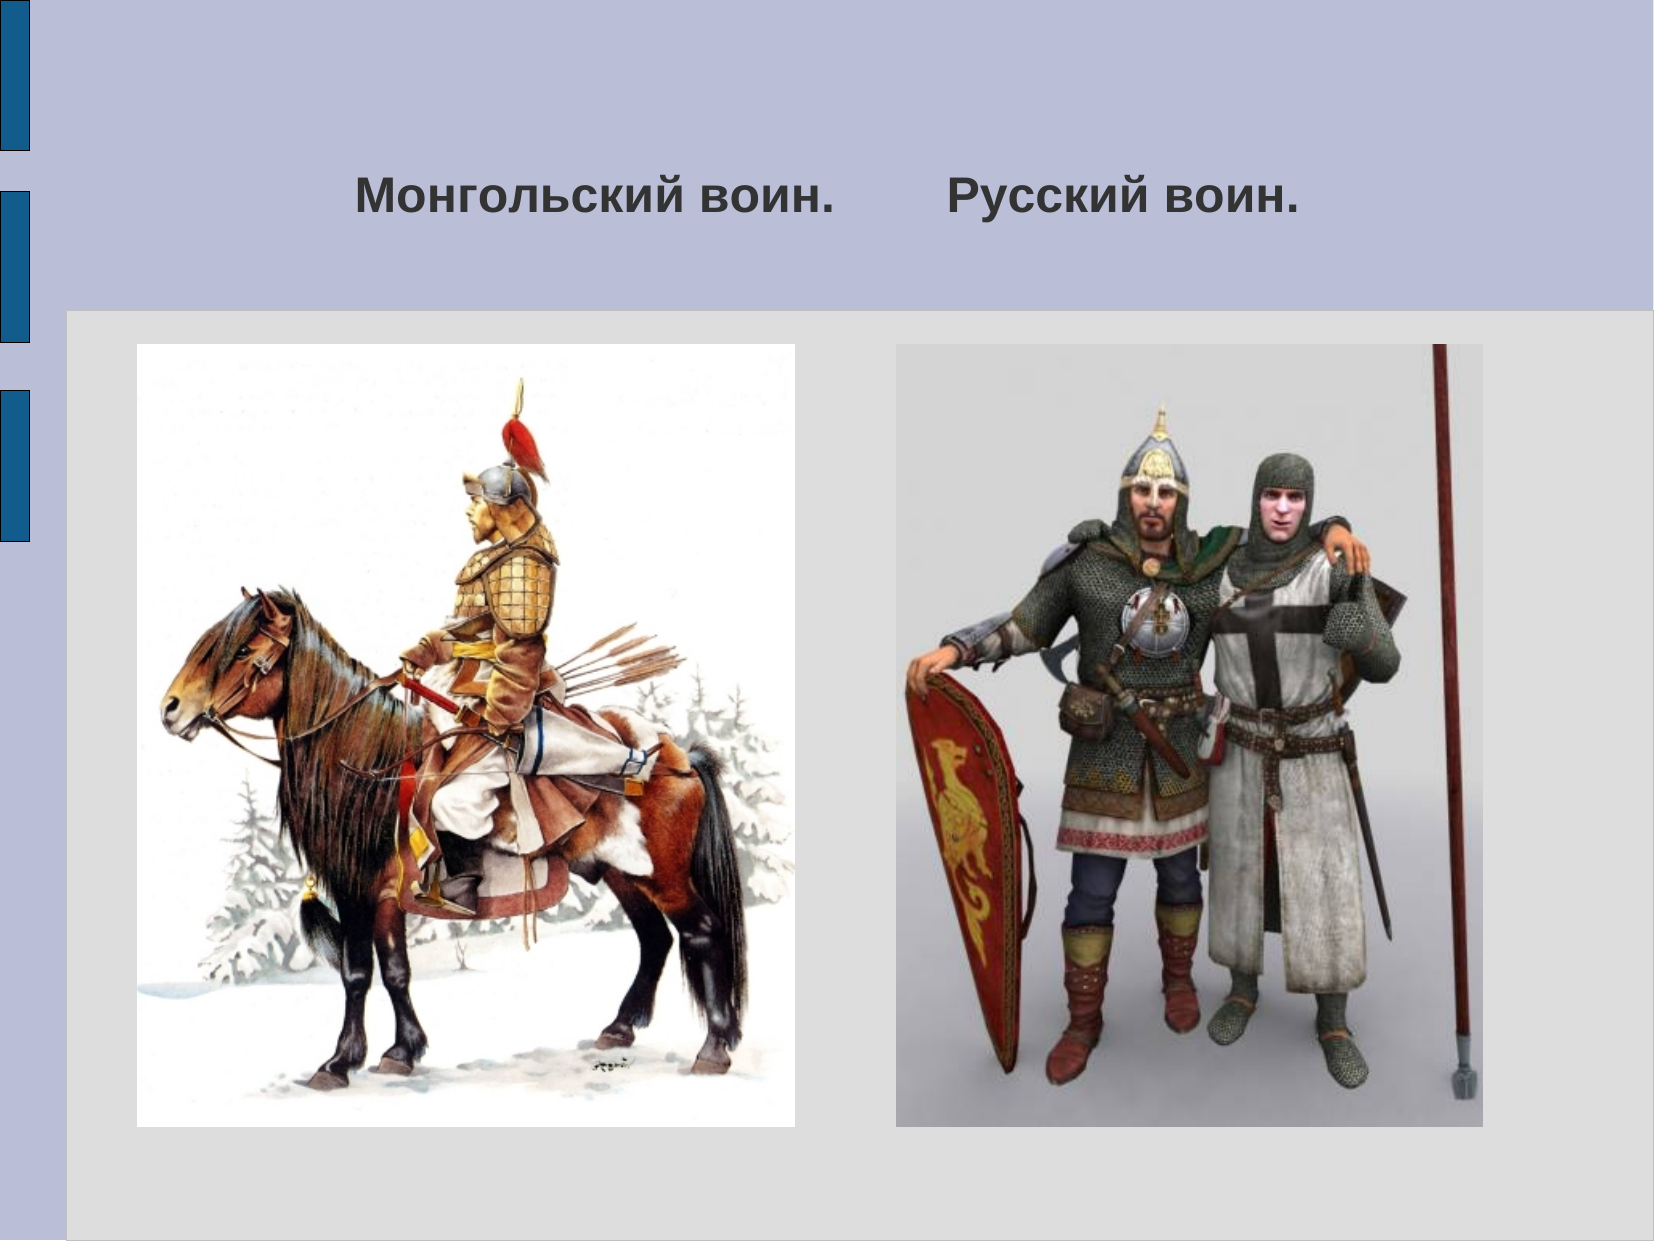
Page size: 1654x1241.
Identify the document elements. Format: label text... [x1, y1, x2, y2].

title Монгольский воин. Русский воин. [121, 91, 1534, 299]
picture [137, 344, 795, 1127]
picture [896, 344, 1483, 1127]
